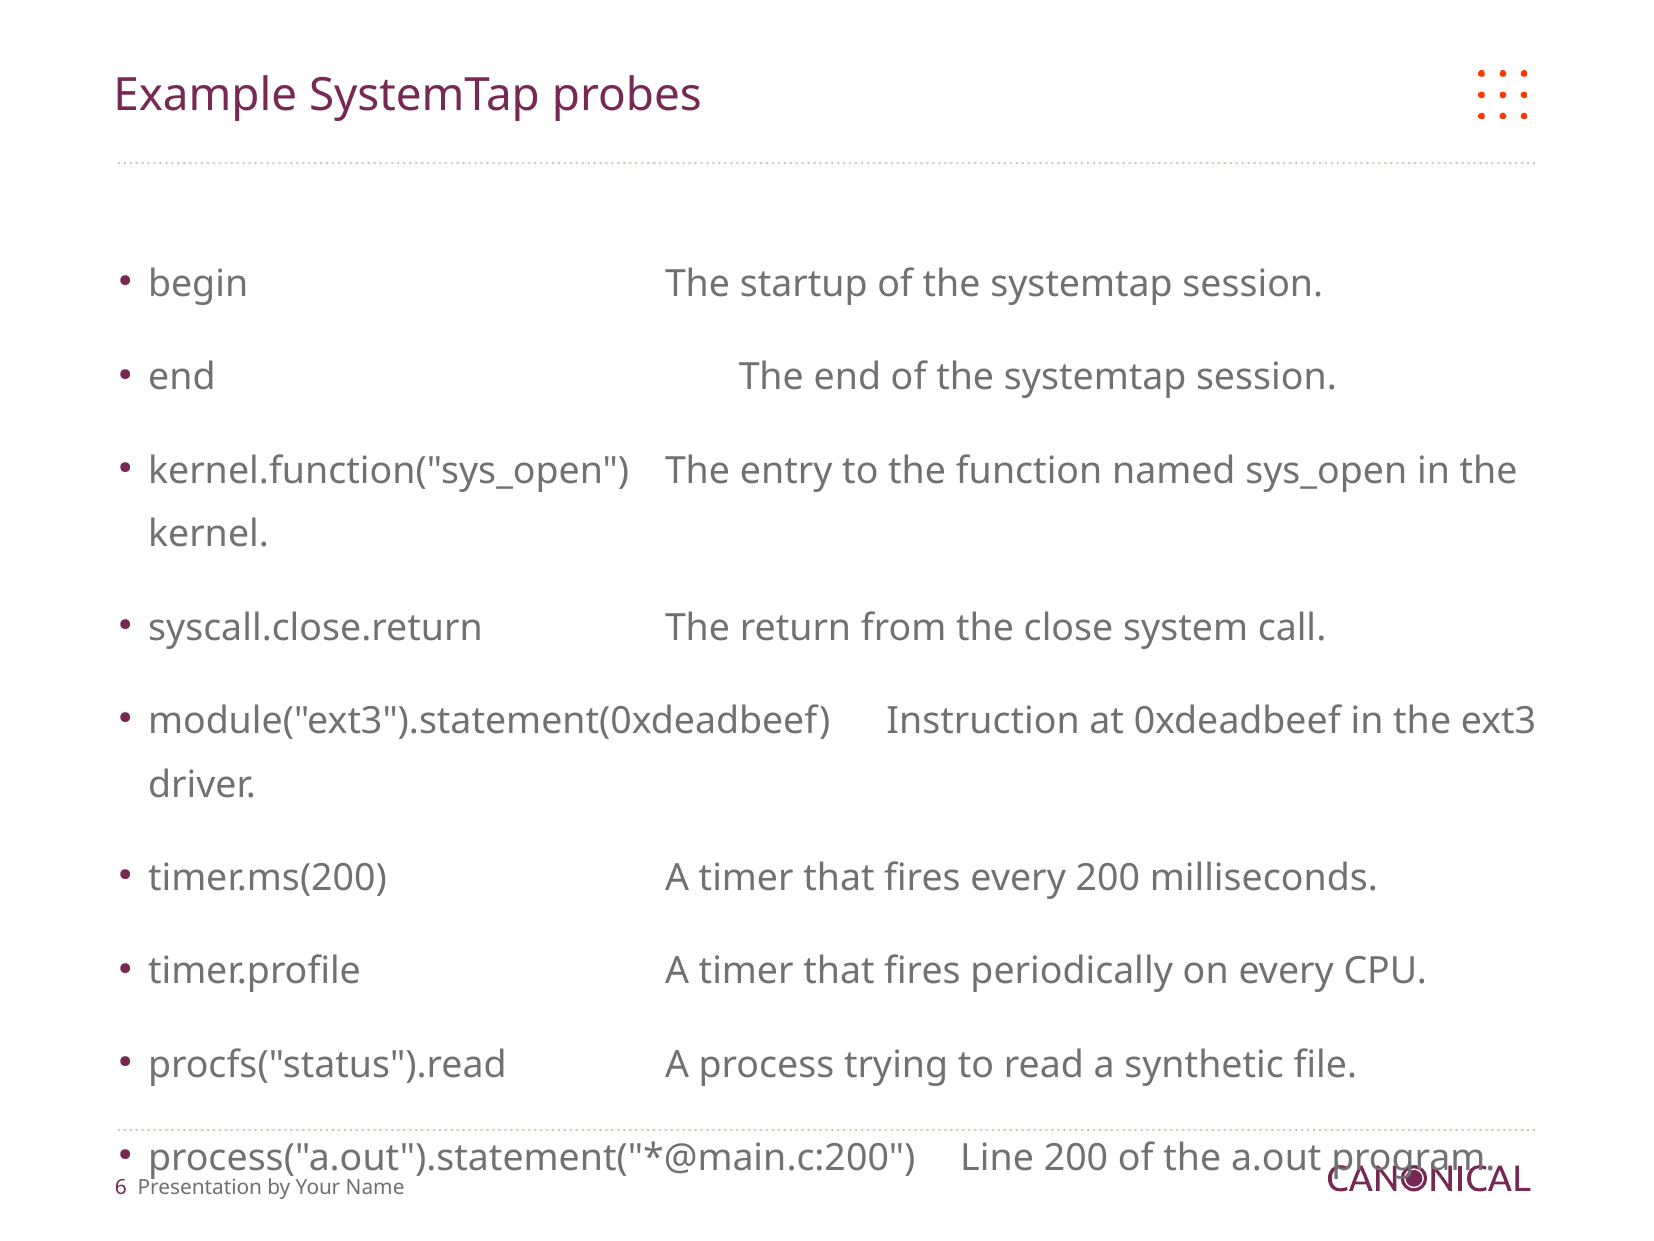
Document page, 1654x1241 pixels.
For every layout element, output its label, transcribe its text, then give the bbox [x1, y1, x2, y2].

title Example SystemTap probes [113, 64, 1382, 122]
picture [116, 1128, 1539, 1135]
picture [1478, 70, 1527, 119]
picture [116, 160, 1539, 168]
text_box begin The startup of the systemtap session. end The end of the systemtap session. kernel.function("sys_open") The entry to the function named sys_open in the kernel. syscall.close.return The return from the close system call. module("ext3").statement(0xdeadbeef) Instruction at 0xdeadbeef in the ext3 driver. timer.ms(200) A timer that fires every 200 milliseconds. timer.profile A timer that fires periodically on every CPU. procfs("status").read A process trying to read a synthetic file. process("a.out").statement("*@main.c:200") Line 200 of the a.out program. [103, 236, 1558, 1056]
